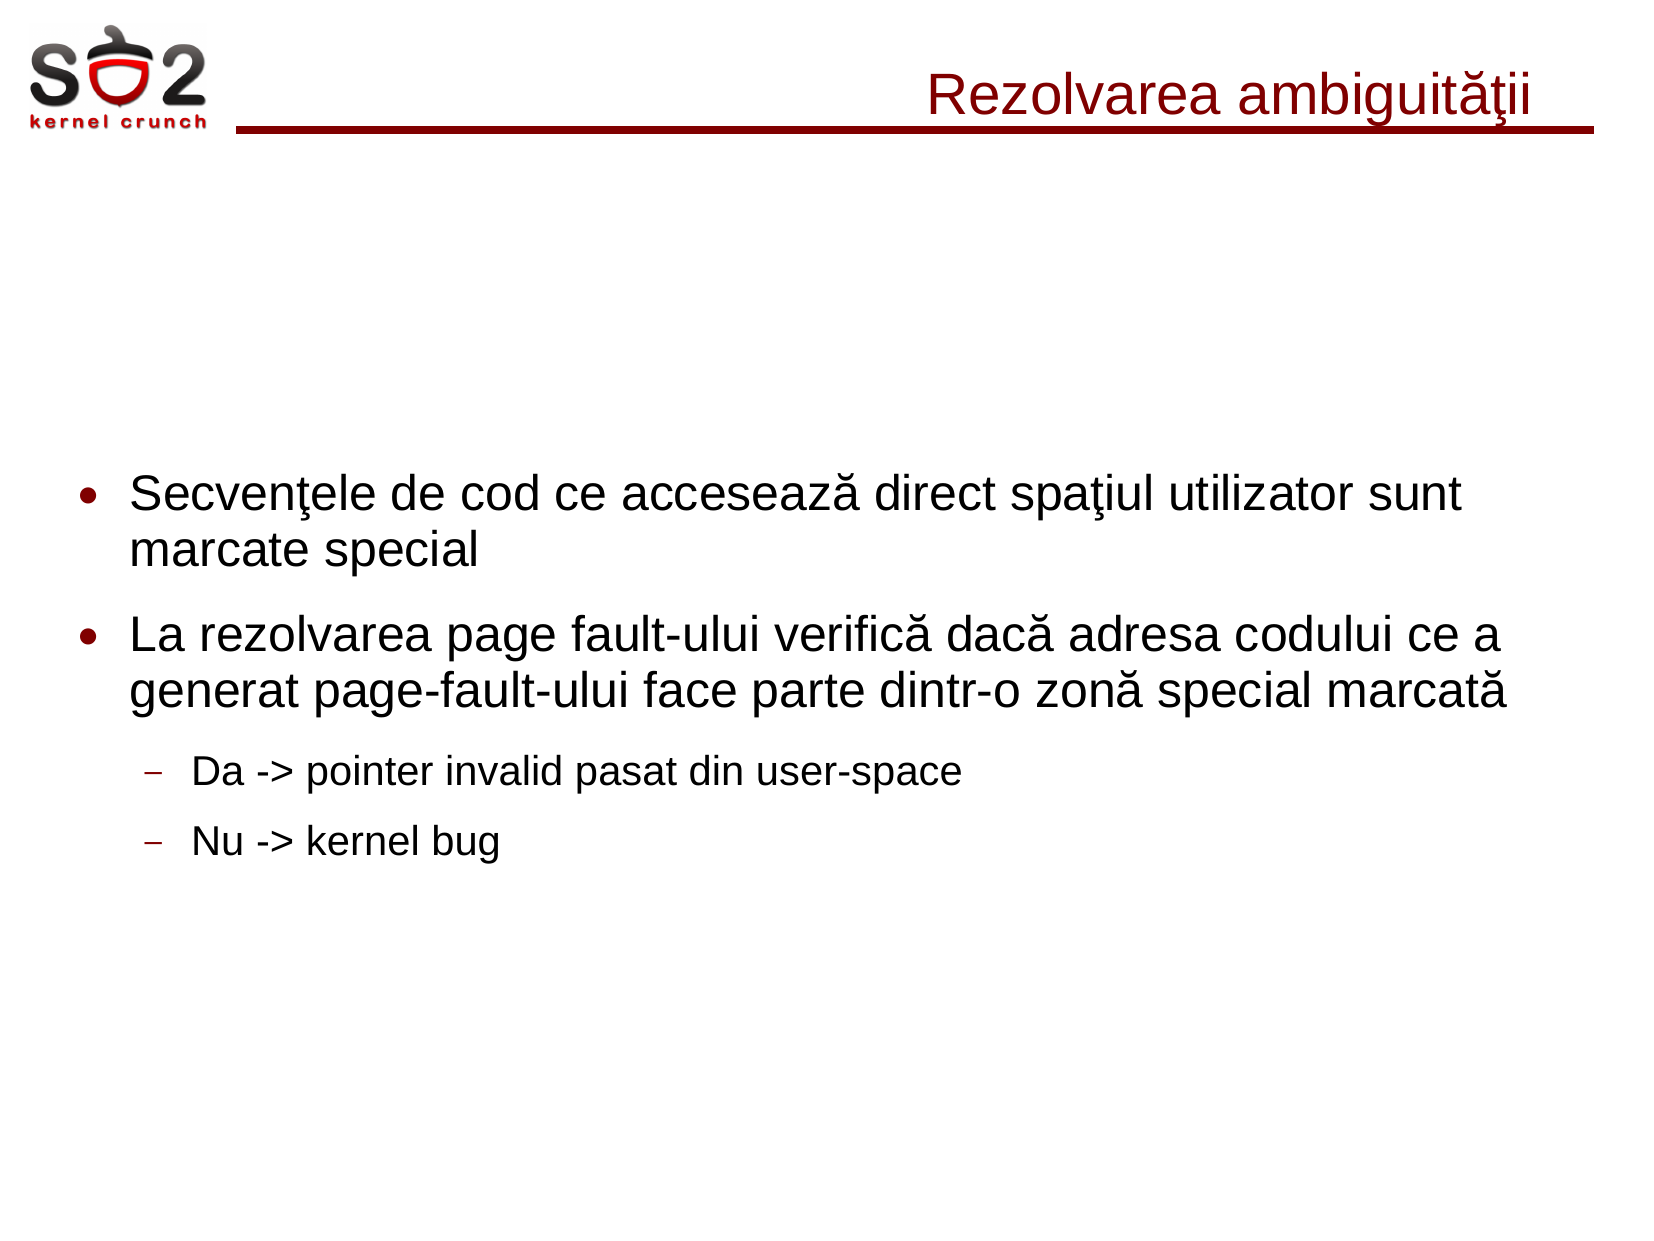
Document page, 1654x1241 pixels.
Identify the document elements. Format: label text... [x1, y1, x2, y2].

picture [29, 23, 121, 130]
list Secvenţele de cod ce accesează direct spaţiul utilizator sunt marcate special La rezolvarea page fault-ului verifică dacă adresa codului ce a generat page-fault-ului face parte dintr-o zonă special marcată Da -> pointer invalid pasat din user-space Nu -> kernel bug [59, 177, 1595, 1152]
title Rezolvarea ambiguităţii [121, 11, 1534, 177]
